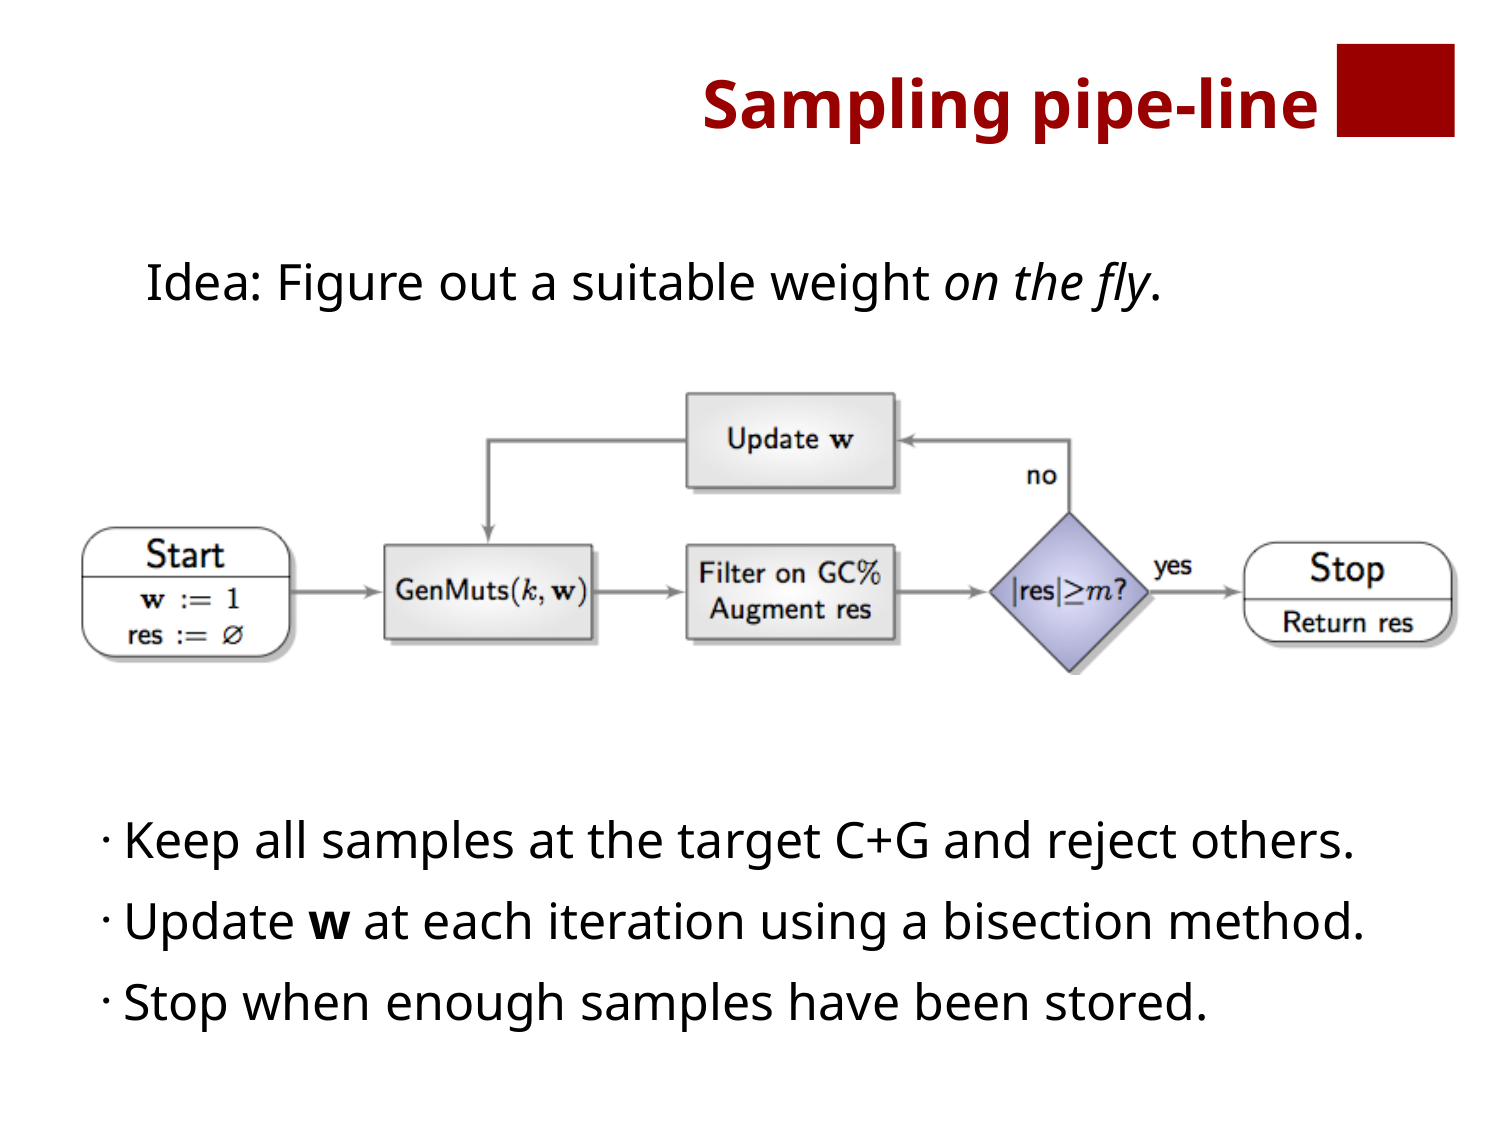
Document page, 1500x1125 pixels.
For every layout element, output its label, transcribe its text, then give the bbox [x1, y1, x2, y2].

text_box Sampling pipe-line [687, 49, 1336, 138]
picture [75, 384, 1463, 676]
text_box Idea: Figure out a suitable weight on the fly. [131, 239, 1340, 312]
text_box Keep all samples at the target C+G and reject others. Update w at each iteration using a bisection method. Stop when enough samples have been stored. [87, 797, 1458, 1021]
